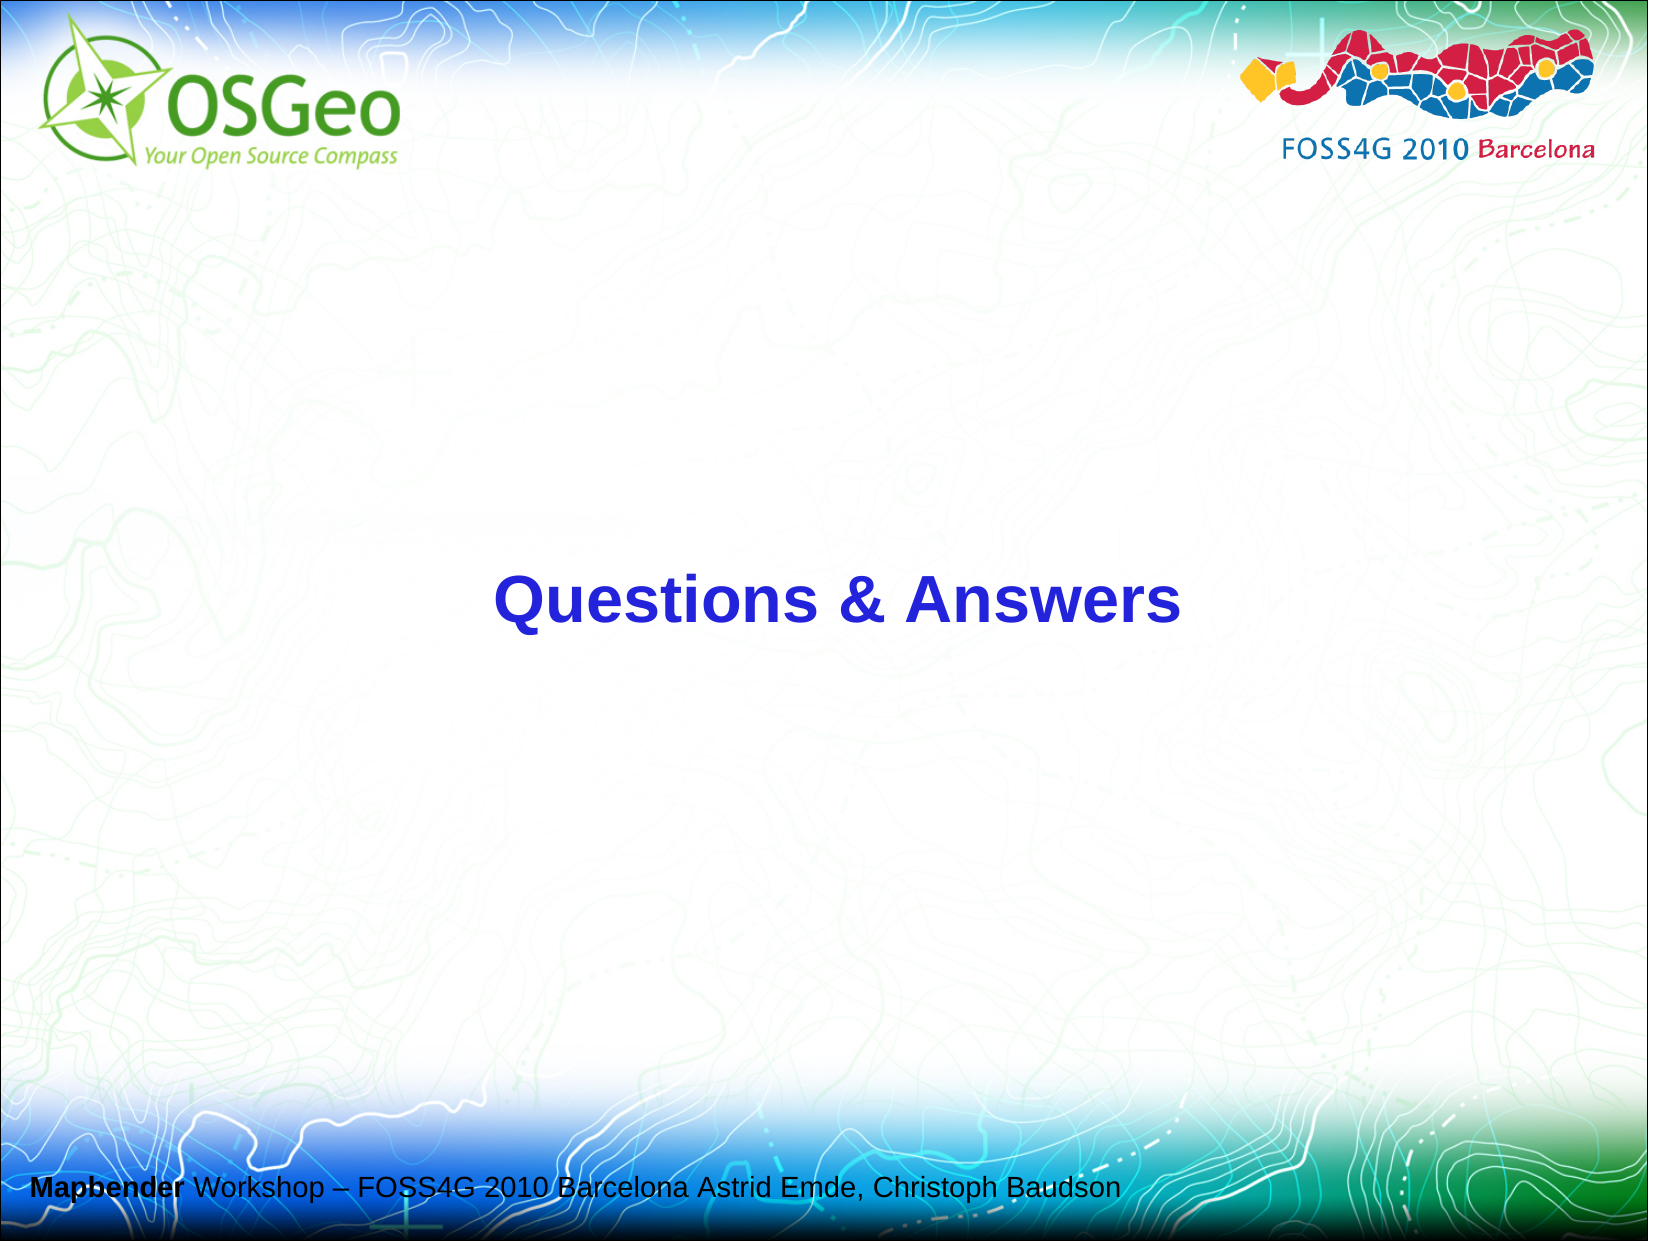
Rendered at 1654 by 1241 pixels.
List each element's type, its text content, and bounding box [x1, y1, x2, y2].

title Questions & Answers [82, 532, 1571, 666]
picture [1, 1, 1647, 1240]
